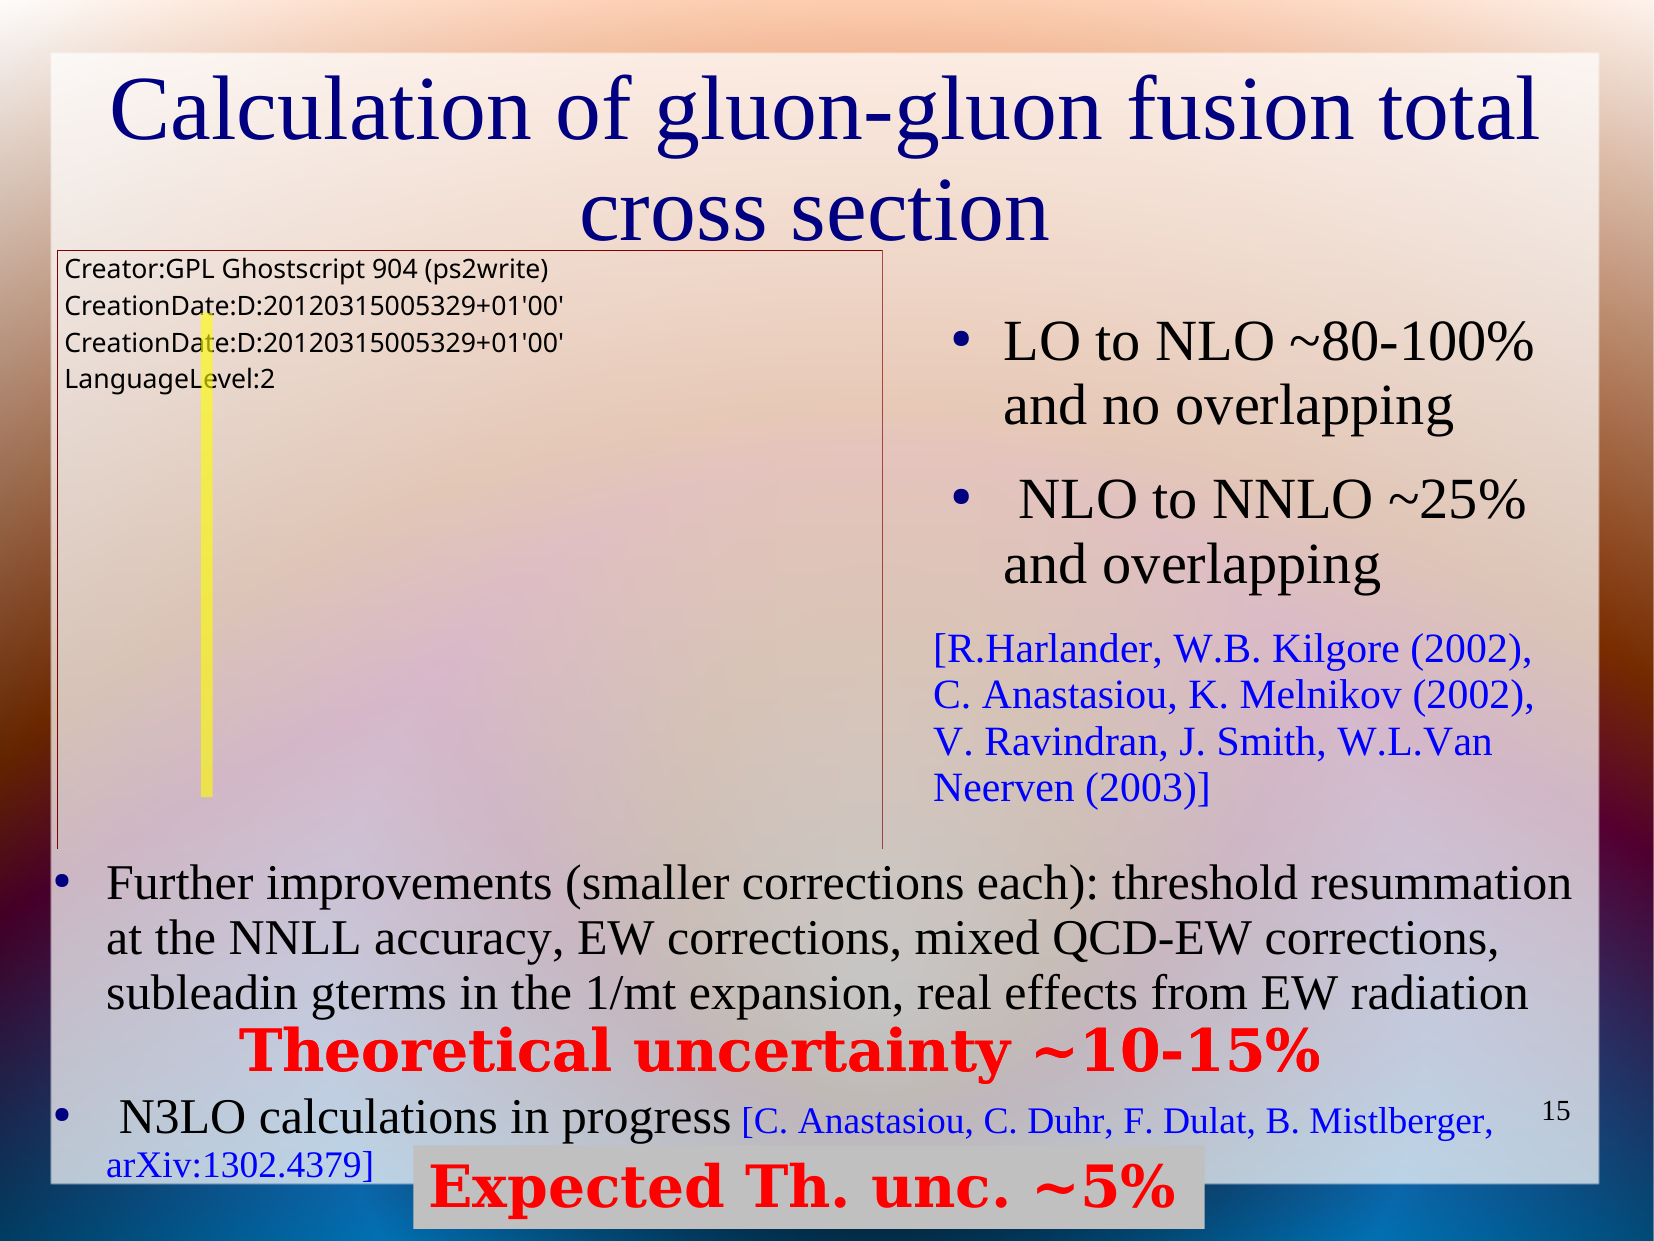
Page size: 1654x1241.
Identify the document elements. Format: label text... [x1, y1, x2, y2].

title Calculation of gluon-gluon fusion total cross section [82, 55, 1571, 263]
list Further improvements (smaller corrections each): threshold resummation at the NNLL accuracy, EW corrections, mixed QCD-EW corrections, subleadin gterms in the 1/mt expansion, real effects from EW radiation N3LO calculations in progress [C. Anastasiou, C. Duhr, F. Dulat, B. Mistlberger, arXiv:1302.4379] [35, 854, 1619, 1198]
text_box Theoretical uncertainty ~10-15% [224, 1009, 1571, 1241]
picture [0, 0, 1654, 1241]
list LO to NLO ~80-100% and no overlapping NLO to NNLO ~25% and overlapping [R.Harlander, W.B. Kilgore (2002), C. Anastasiou, K. Melnikov (2002), V. Ravindran, J. Smith, W.L.Van Neerven (2003)] [933, 307, 1572, 811]
text_box Expected Th. unc. ~5% [413, 1145, 1205, 1229]
